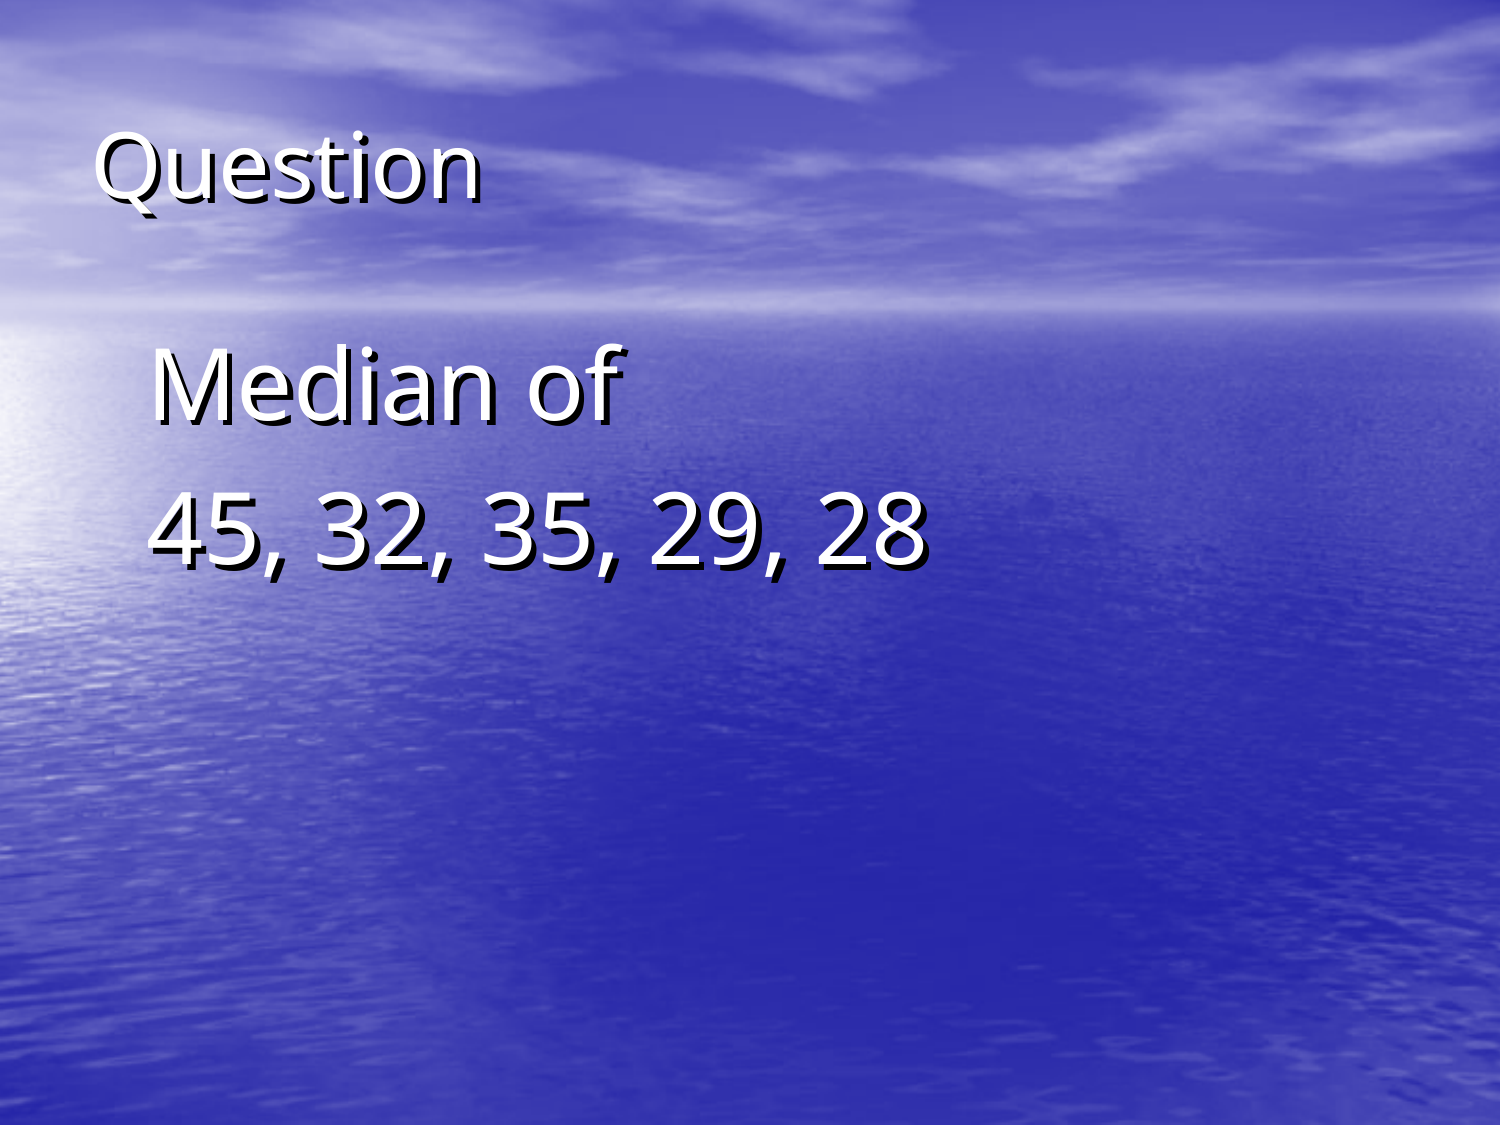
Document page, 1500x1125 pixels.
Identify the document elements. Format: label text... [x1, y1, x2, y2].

picture [0, 0, 1500, 1125]
title Question [75, 47, 1426, 275]
list Median of 45, 32, 35, 29, 28 [75, 312, 1426, 988]
